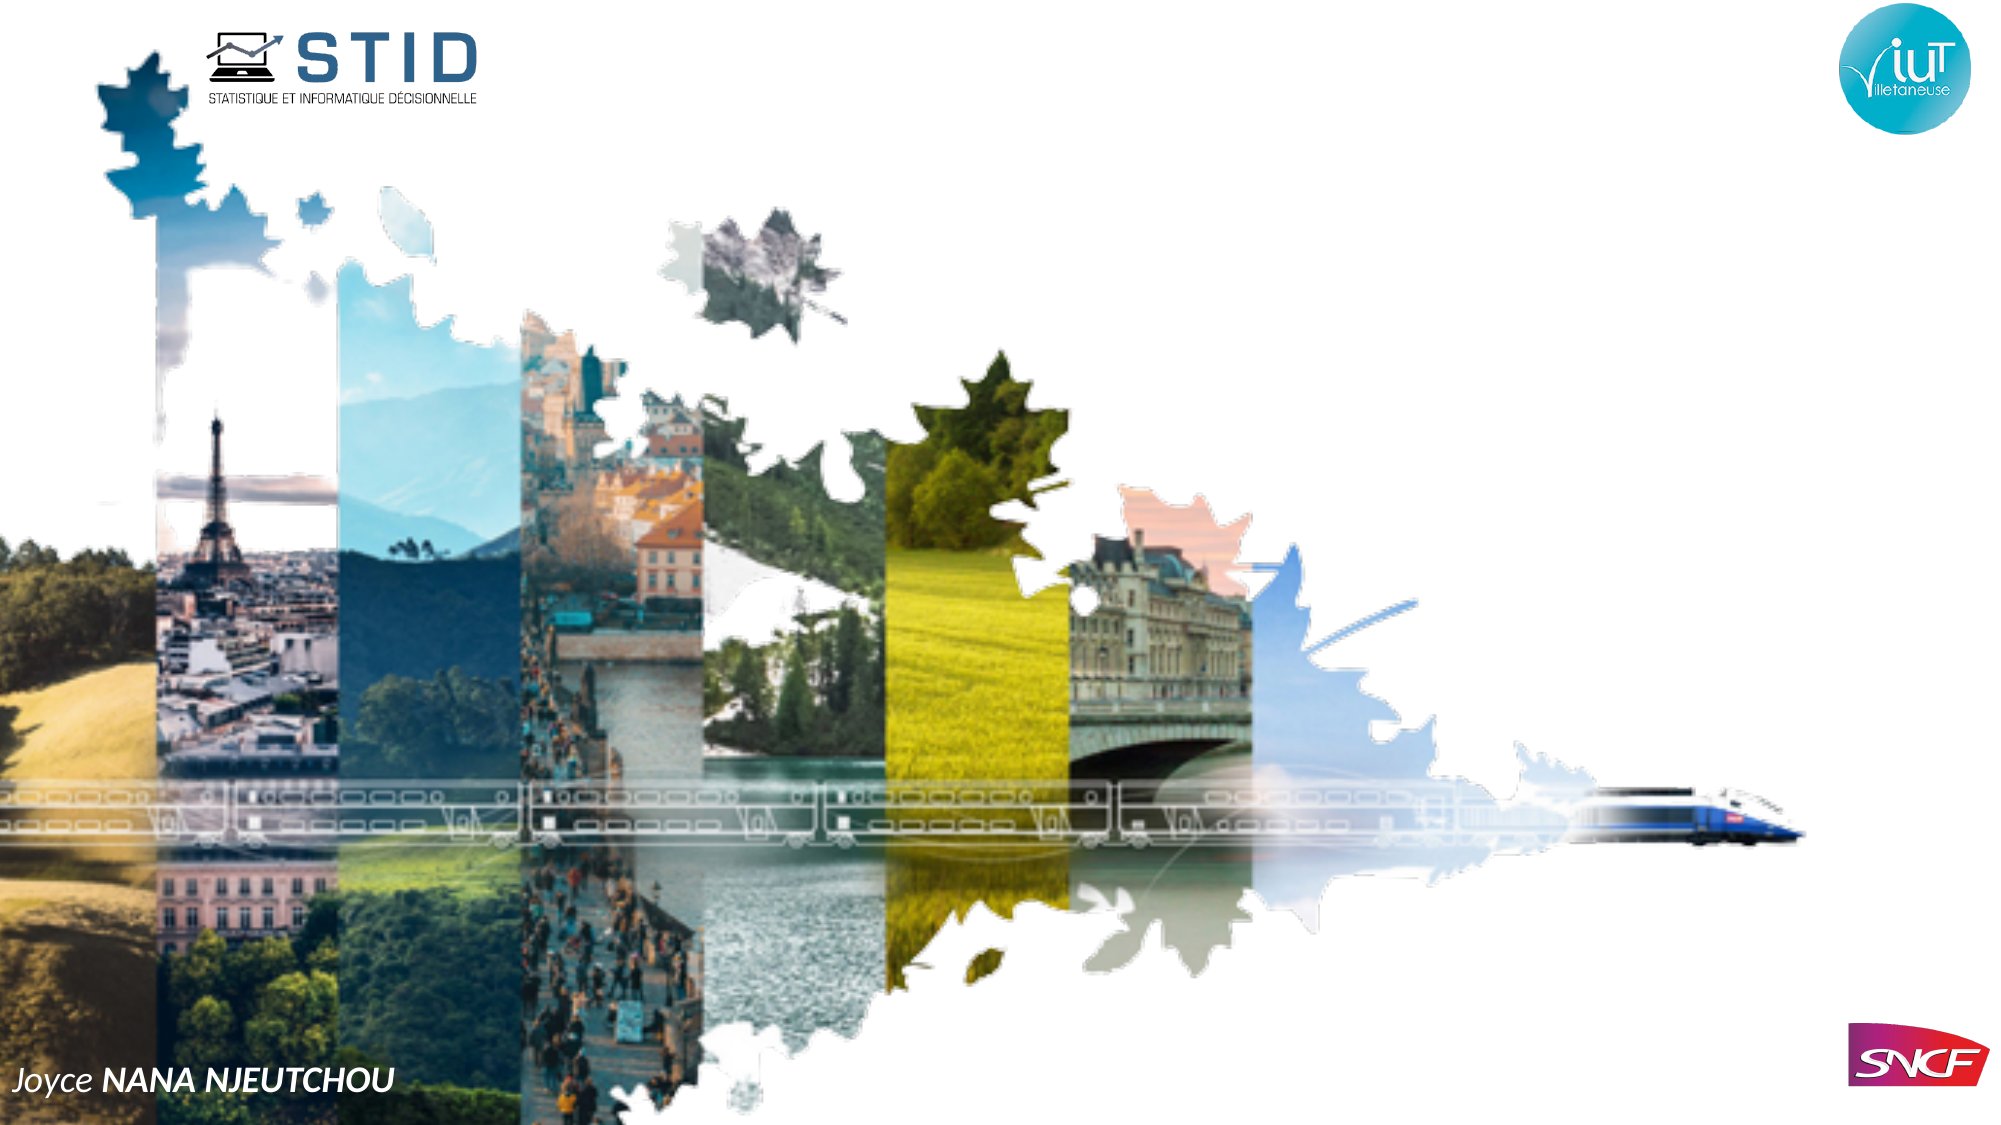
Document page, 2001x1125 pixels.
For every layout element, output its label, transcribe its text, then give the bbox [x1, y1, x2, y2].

text_box Joyce NANA NJEUTCHOU [0, 1047, 478, 1109]
picture [0, 0, 1990, 1125]
text_box Analyse de quelques activités SNCF [836, 221, 1547, 364]
